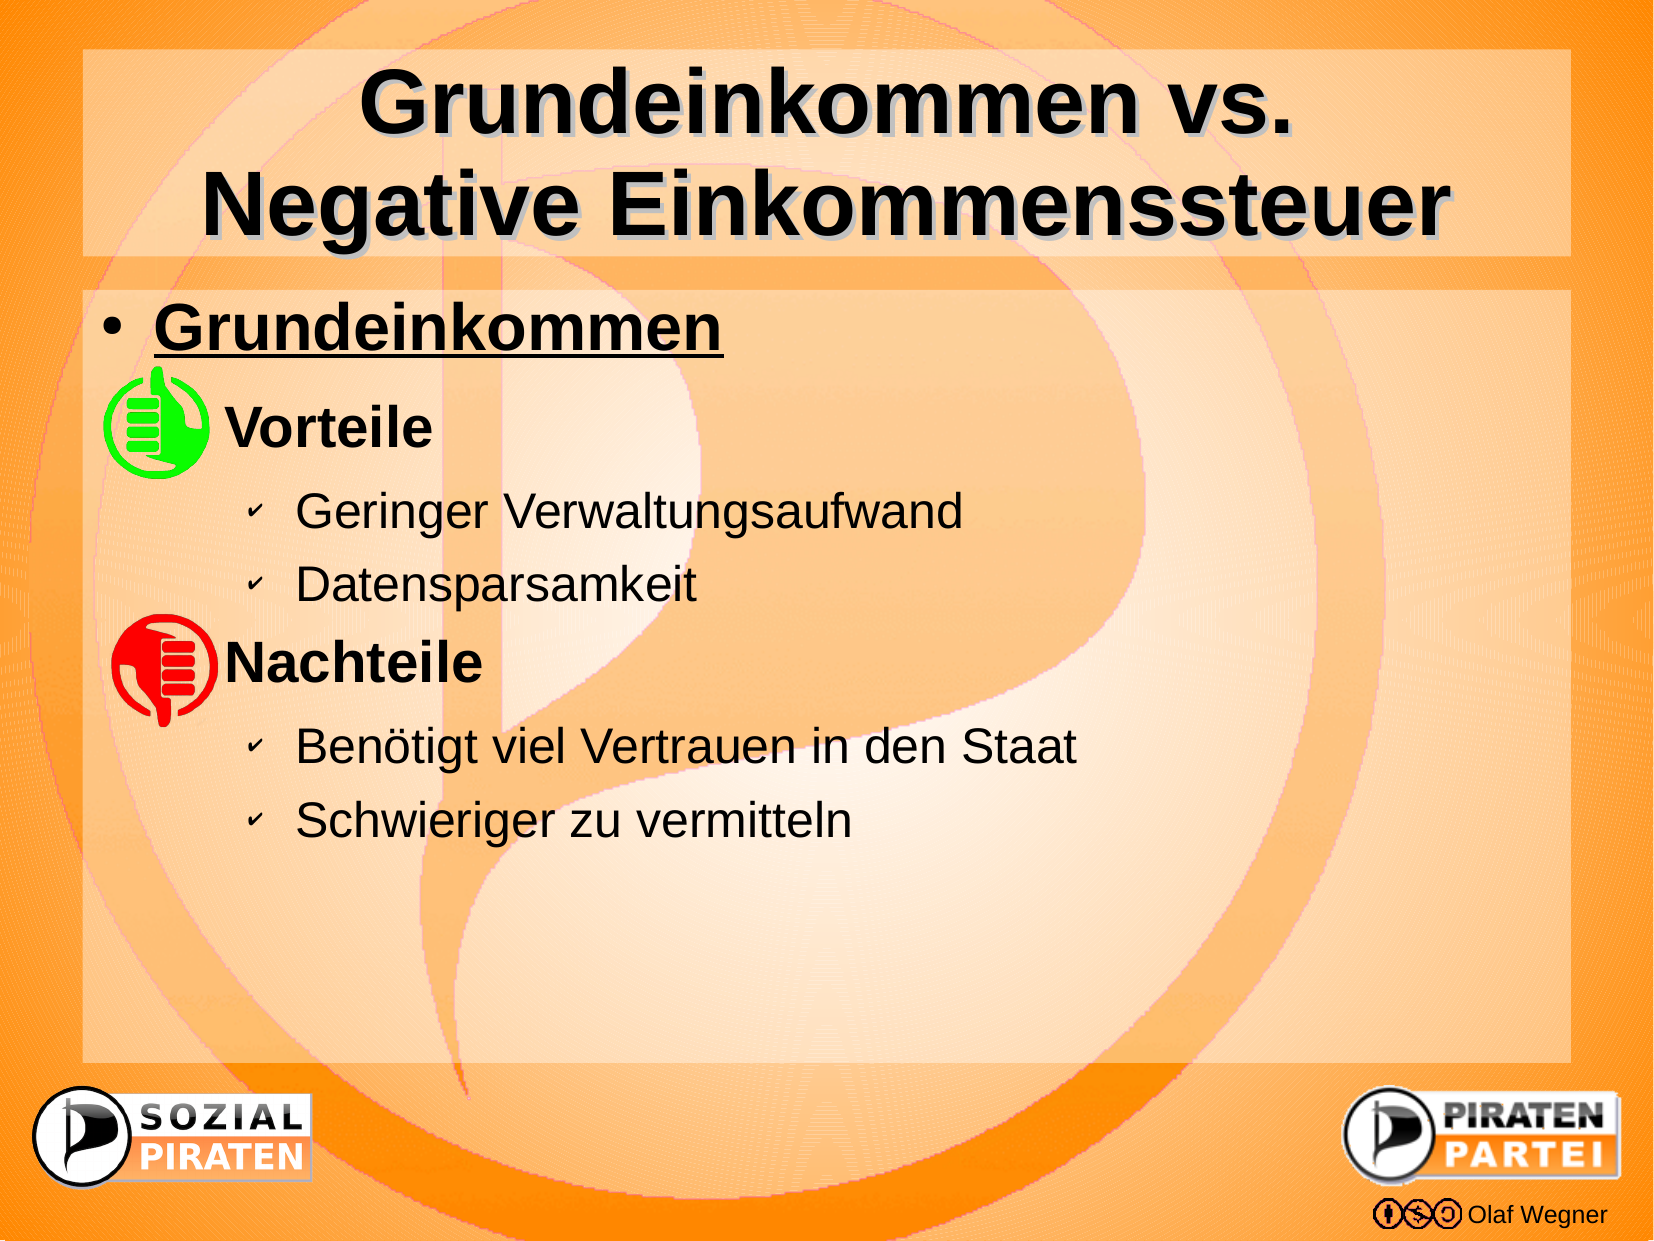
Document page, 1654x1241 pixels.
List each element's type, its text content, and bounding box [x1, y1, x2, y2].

picture [106, 608, 225, 733]
picture [96, 360, 215, 485]
text_box Olaf Wegner [1452, 1193, 1623, 1237]
picture [29, 0, 1623, 1241]
title Grundeinkommen vs. Negative Einkommenssteuer [82, 49, 1571, 257]
list Grundeinkommen Vorteile Geringer Verwaltungsaufwand Datensparsamkeit Nachteile Benötigt viel Vertrauen in den Staat Schwieriger zu vermitteln [82, 290, 1571, 1063]
